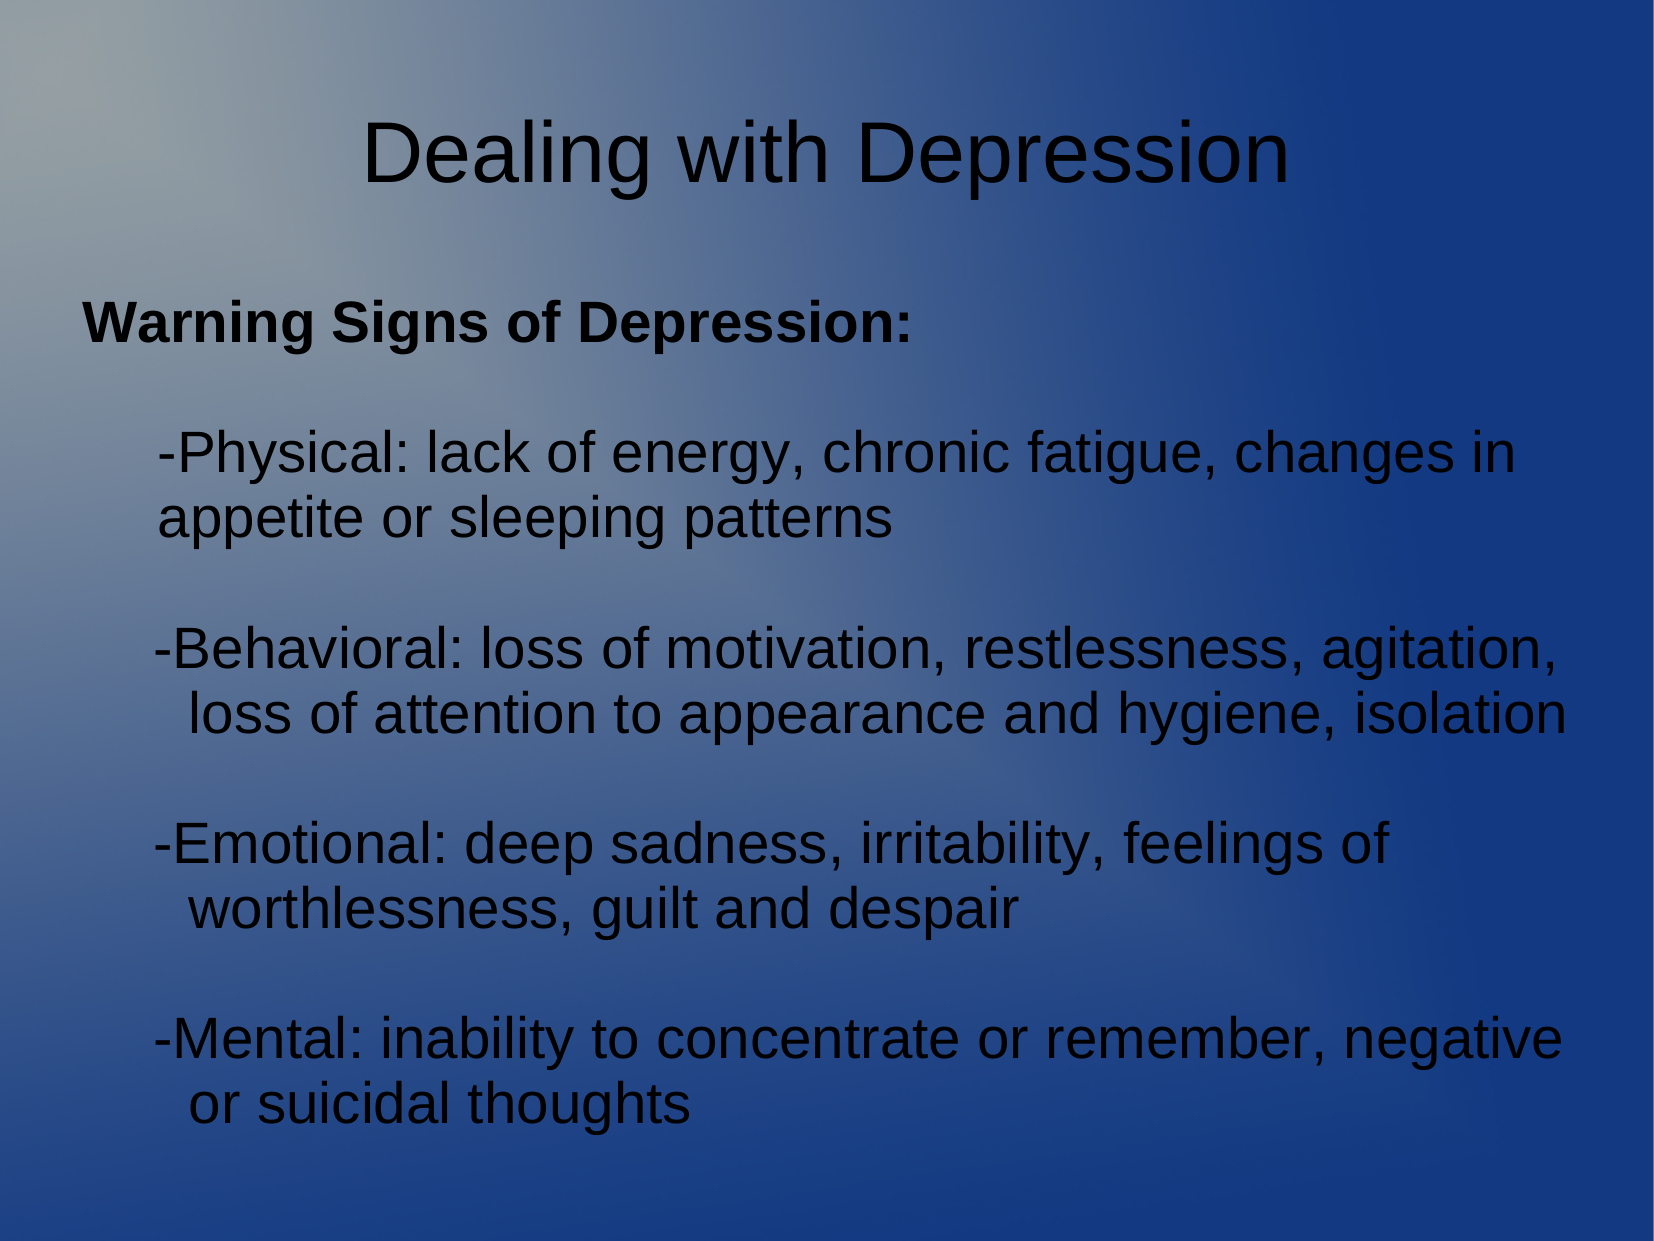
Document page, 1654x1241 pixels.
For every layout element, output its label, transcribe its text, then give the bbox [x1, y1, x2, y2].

title Dealing with Depression [82, 49, 1571, 257]
picture [0, 0, 1654, 1241]
subtitle Warning Signs of Depression: -Physical: lack of energy, chronic fatigue, changes in appetite or sleeping patterns -Behavioral: loss of motivation, restlessness, agitation, loss of attention to appearance and hygiene, isolation -Emotional: deep sadness, irritability, feelings of worthlessness, guilt and despair -Mental: inability to concentrate or remember, negative or suicidal thoughts [82, 290, 1571, 1241]
